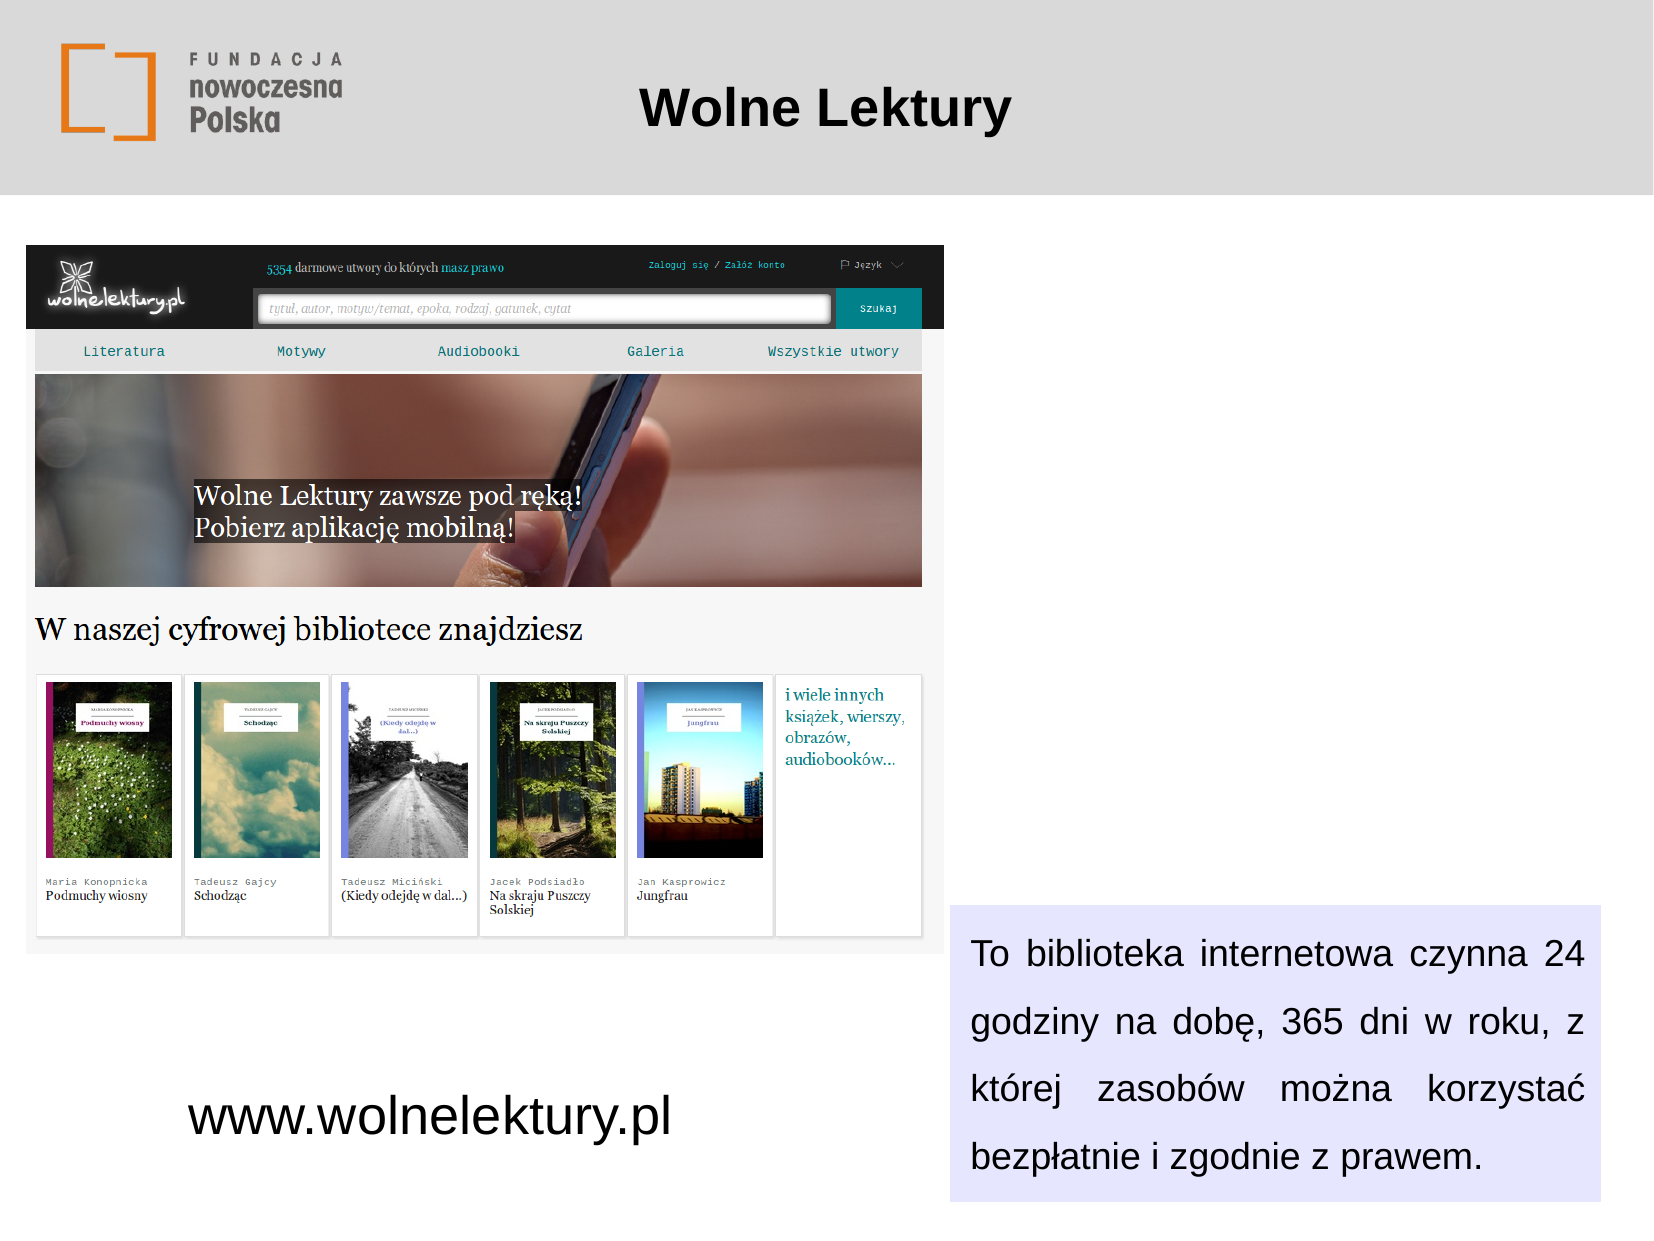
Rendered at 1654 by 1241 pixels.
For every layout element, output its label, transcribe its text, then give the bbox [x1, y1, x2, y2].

picture [26, 245, 944, 954]
picture [58, 34, 345, 154]
text_box [950, 906, 955, 1202]
text_box Wolne Lektury [0, 0, 1654, 196]
text_box www.wolnelektury.pl [173, 1078, 689, 1154]
text_box To biblioteka internetowa czynna 24 godziny na dobę, 365 dni w roku, z której zasobów można korzystać bezpłatnie i zgodnie z prawem. [955, 854, 1601, 1202]
